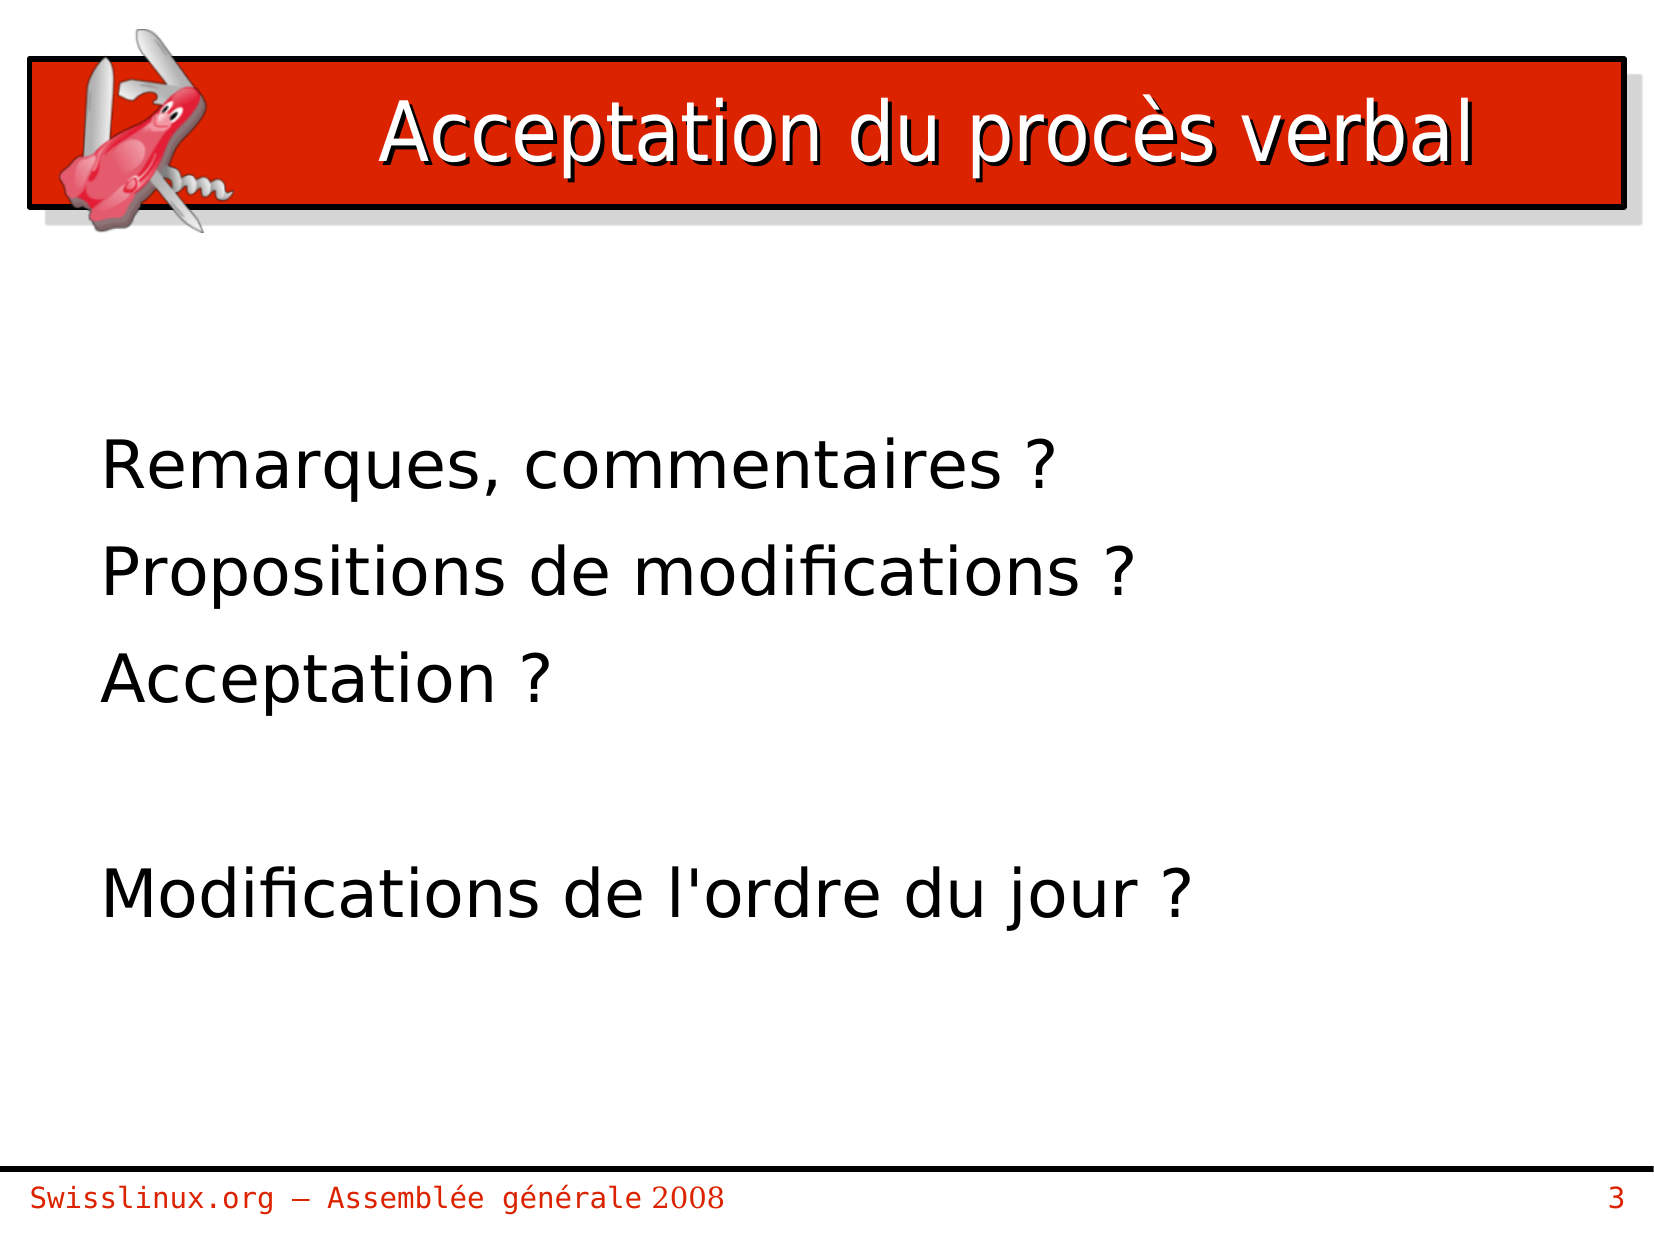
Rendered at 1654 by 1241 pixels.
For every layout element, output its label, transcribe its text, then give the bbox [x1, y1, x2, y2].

list Remarques, commentaires ? Propositions de modifications ? Acceptation ? Modifications de l'ordre du jour ? [82, 265, 1571, 1094]
picture [59, 29, 234, 233]
title Acceptation du procès verbal [259, 84, 1595, 182]
